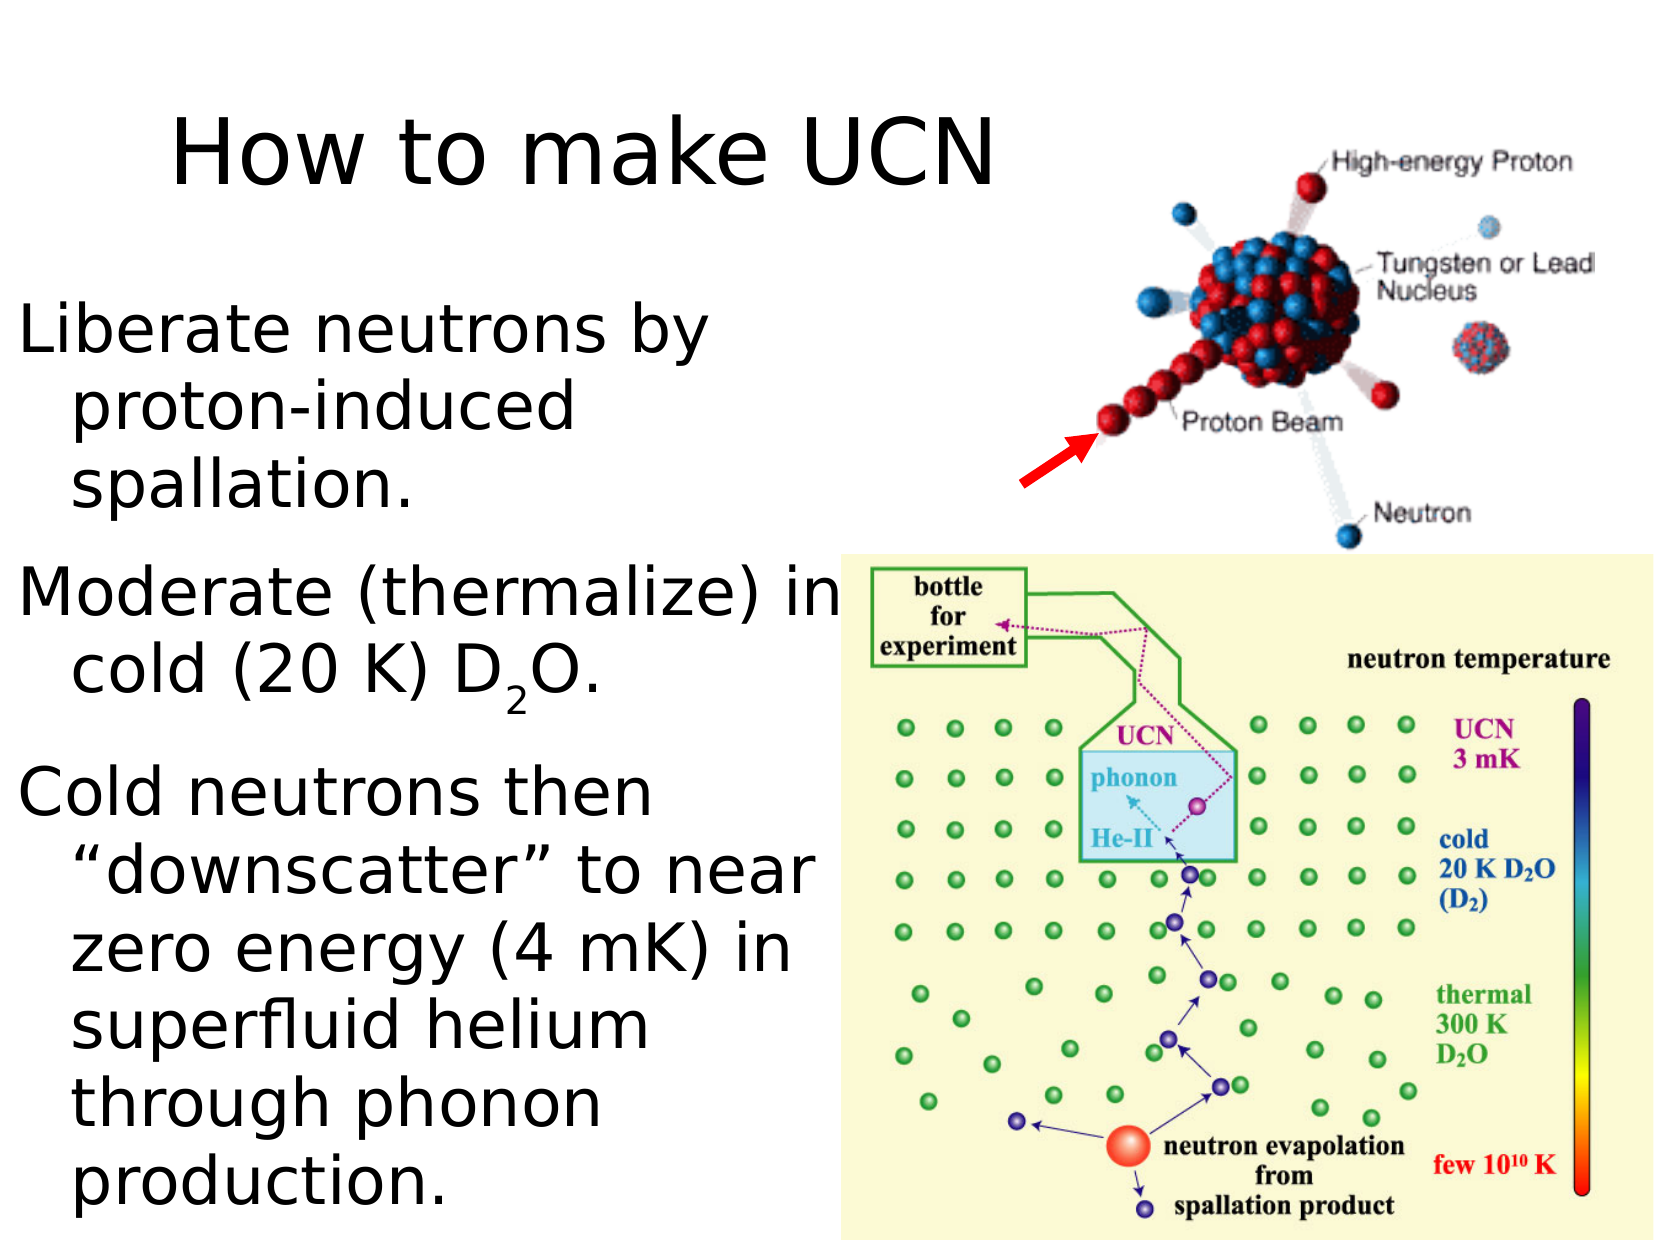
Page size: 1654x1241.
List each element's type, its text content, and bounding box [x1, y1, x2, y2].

picture [840, 147, 1654, 1241]
list Liberate neutrons by proton-induced spallation. Moderate (thermalize) in cold (20 K) D2O. Cold neutrons then “downscatter” to near zero energy (4 mK) in superfluid helium through phonon production. [0, 290, 886, 1221]
title How to make UCN [0, 56, 1329, 250]
